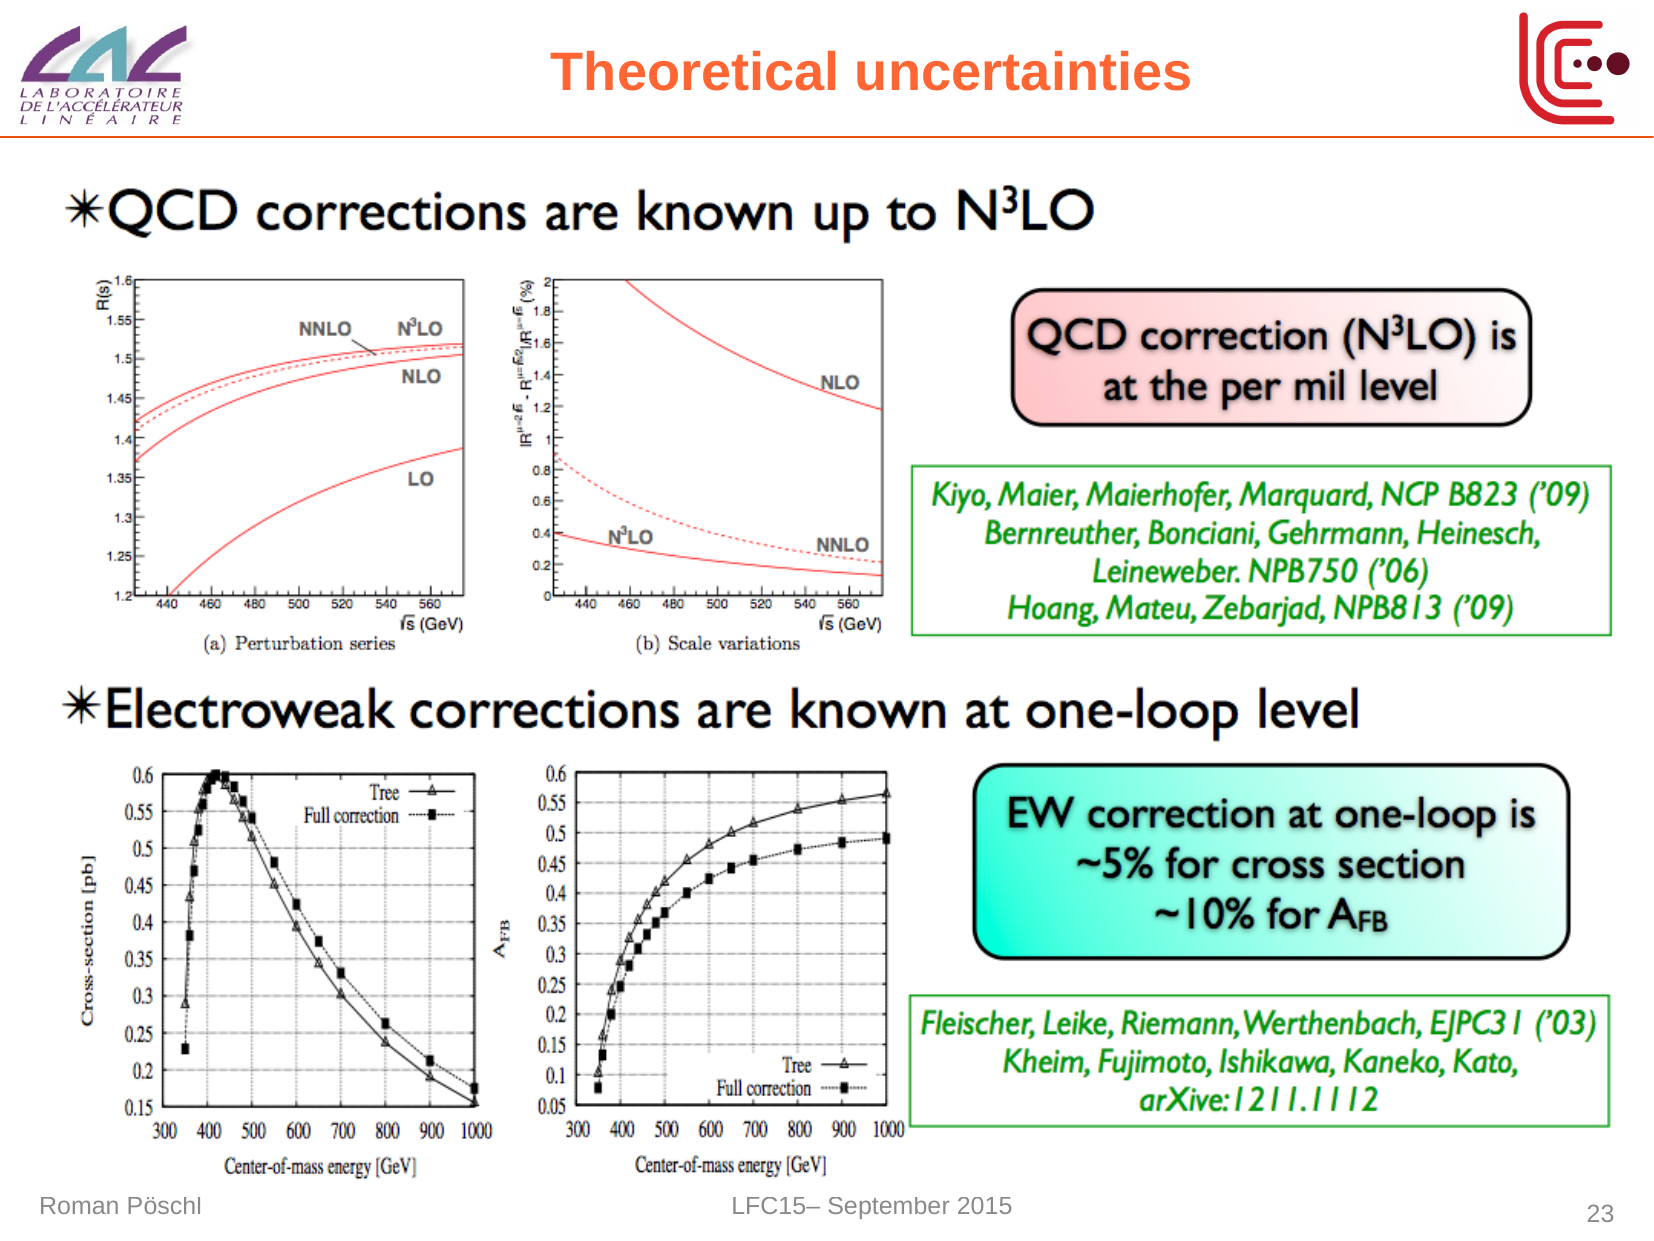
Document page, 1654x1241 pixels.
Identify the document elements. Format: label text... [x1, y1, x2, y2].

picture [17, 22, 199, 127]
picture [1508, 2, 1641, 135]
picture [41, 149, 1629, 1197]
title Theoretical uncertainties [128, 29, 1617, 113]
